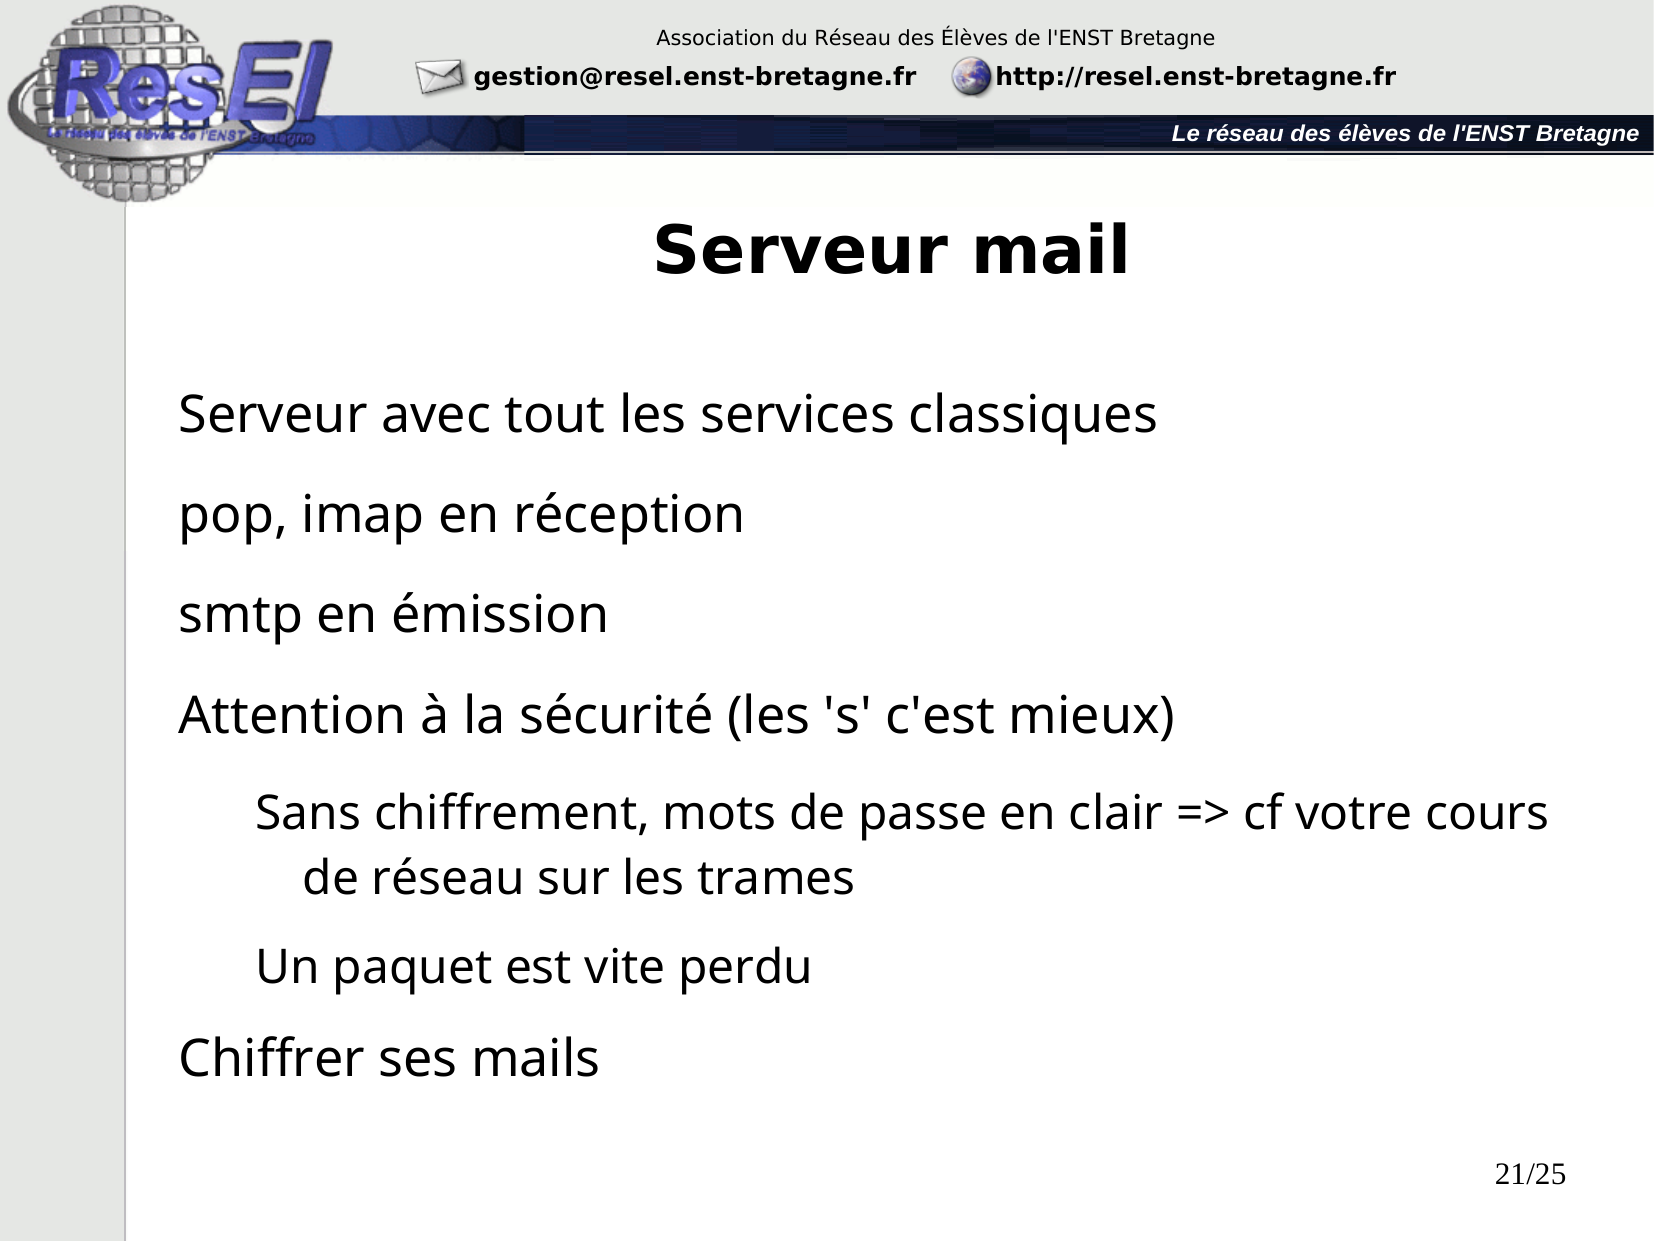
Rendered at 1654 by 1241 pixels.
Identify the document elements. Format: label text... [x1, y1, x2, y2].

list Serveur avec tout les services classiques pop, imap en réception smtp en émission Attention à la sécurité (les 's' c'est mieux) Sans chiffrement, mots de passe en clair => cf votre cours de réseau sur les trames Un paquet est vite perdu Chiffrer ses mails [161, 376, 1619, 1198]
picture [0, 0, 1654, 1241]
title Serveur mail [195, 169, 1590, 333]
